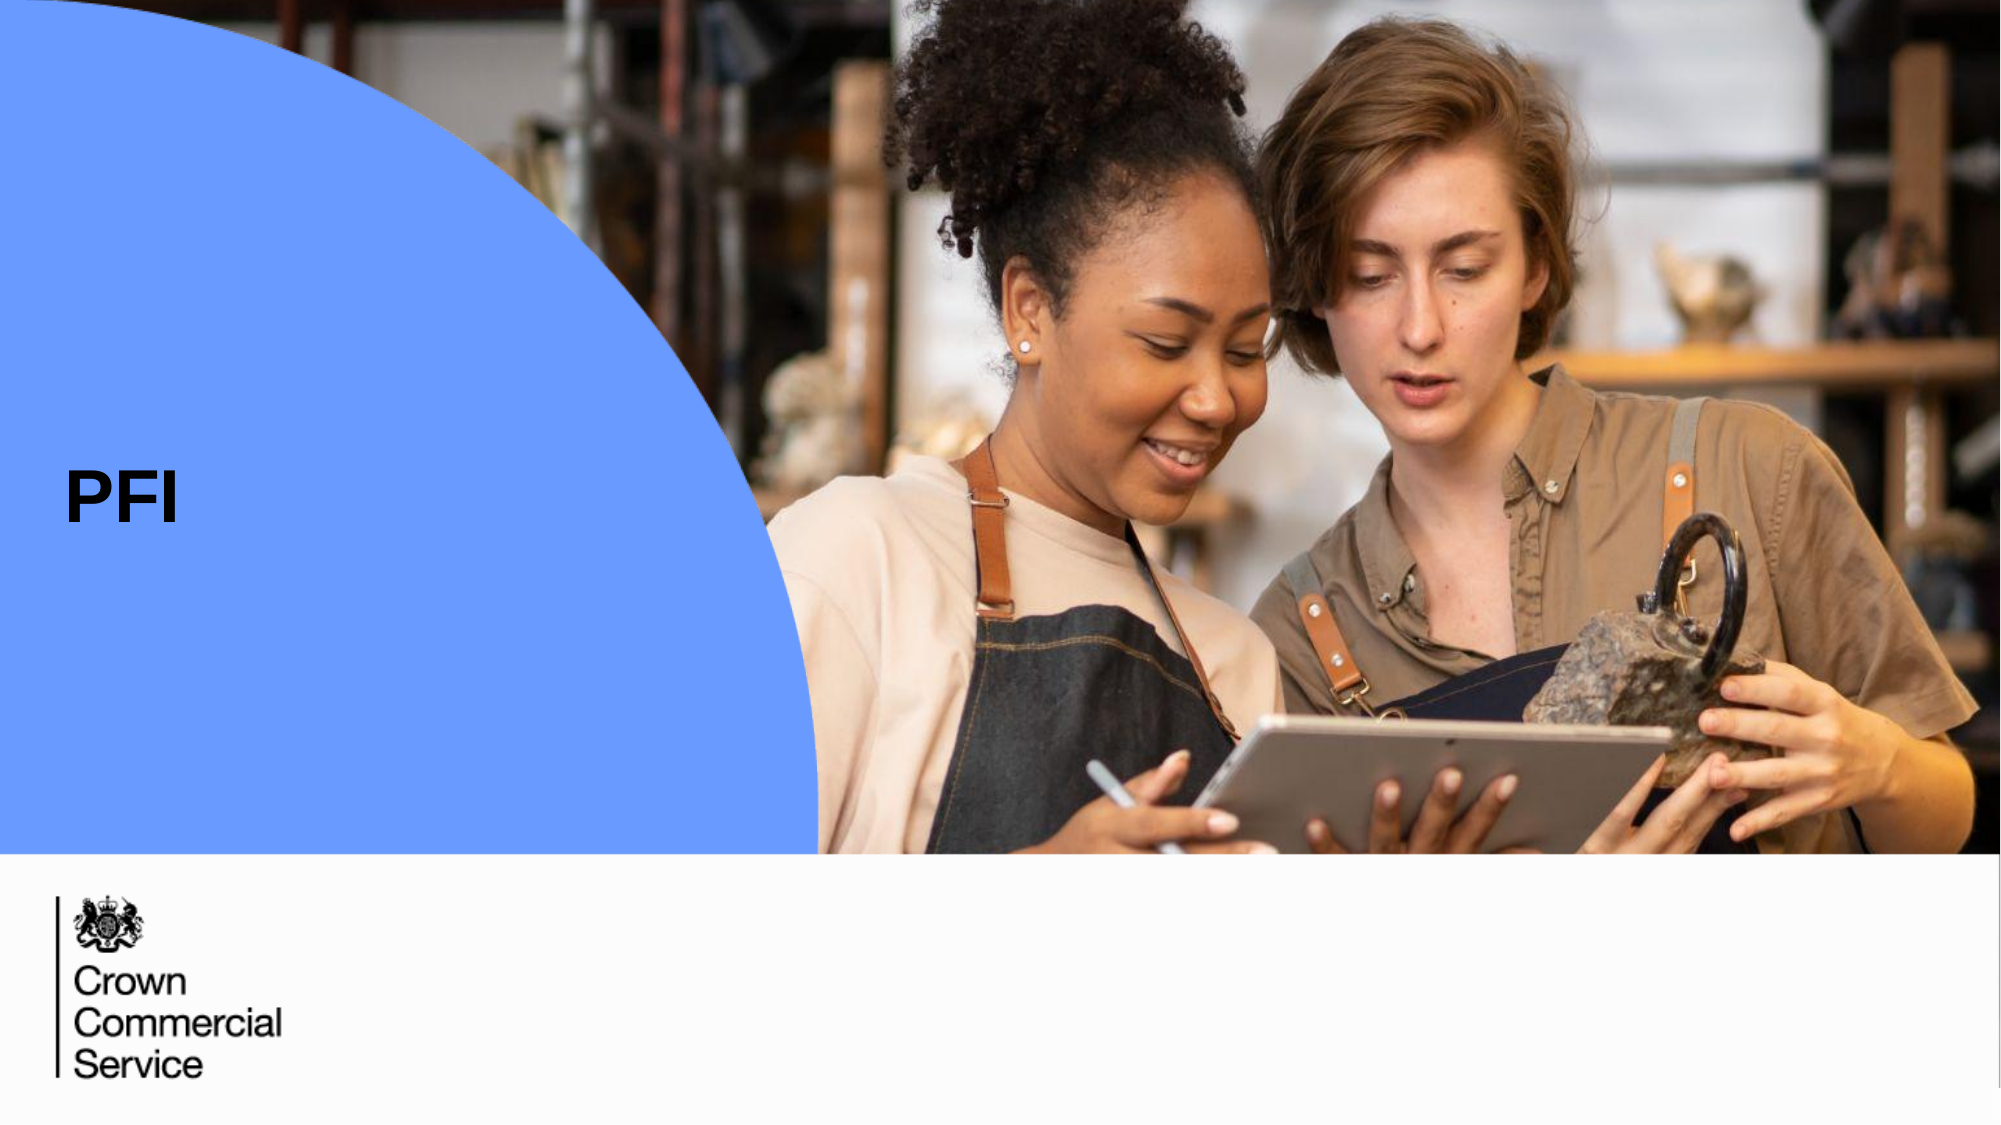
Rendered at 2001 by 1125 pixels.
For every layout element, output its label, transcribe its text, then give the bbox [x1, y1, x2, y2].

title PFI [64, 447, 681, 760]
